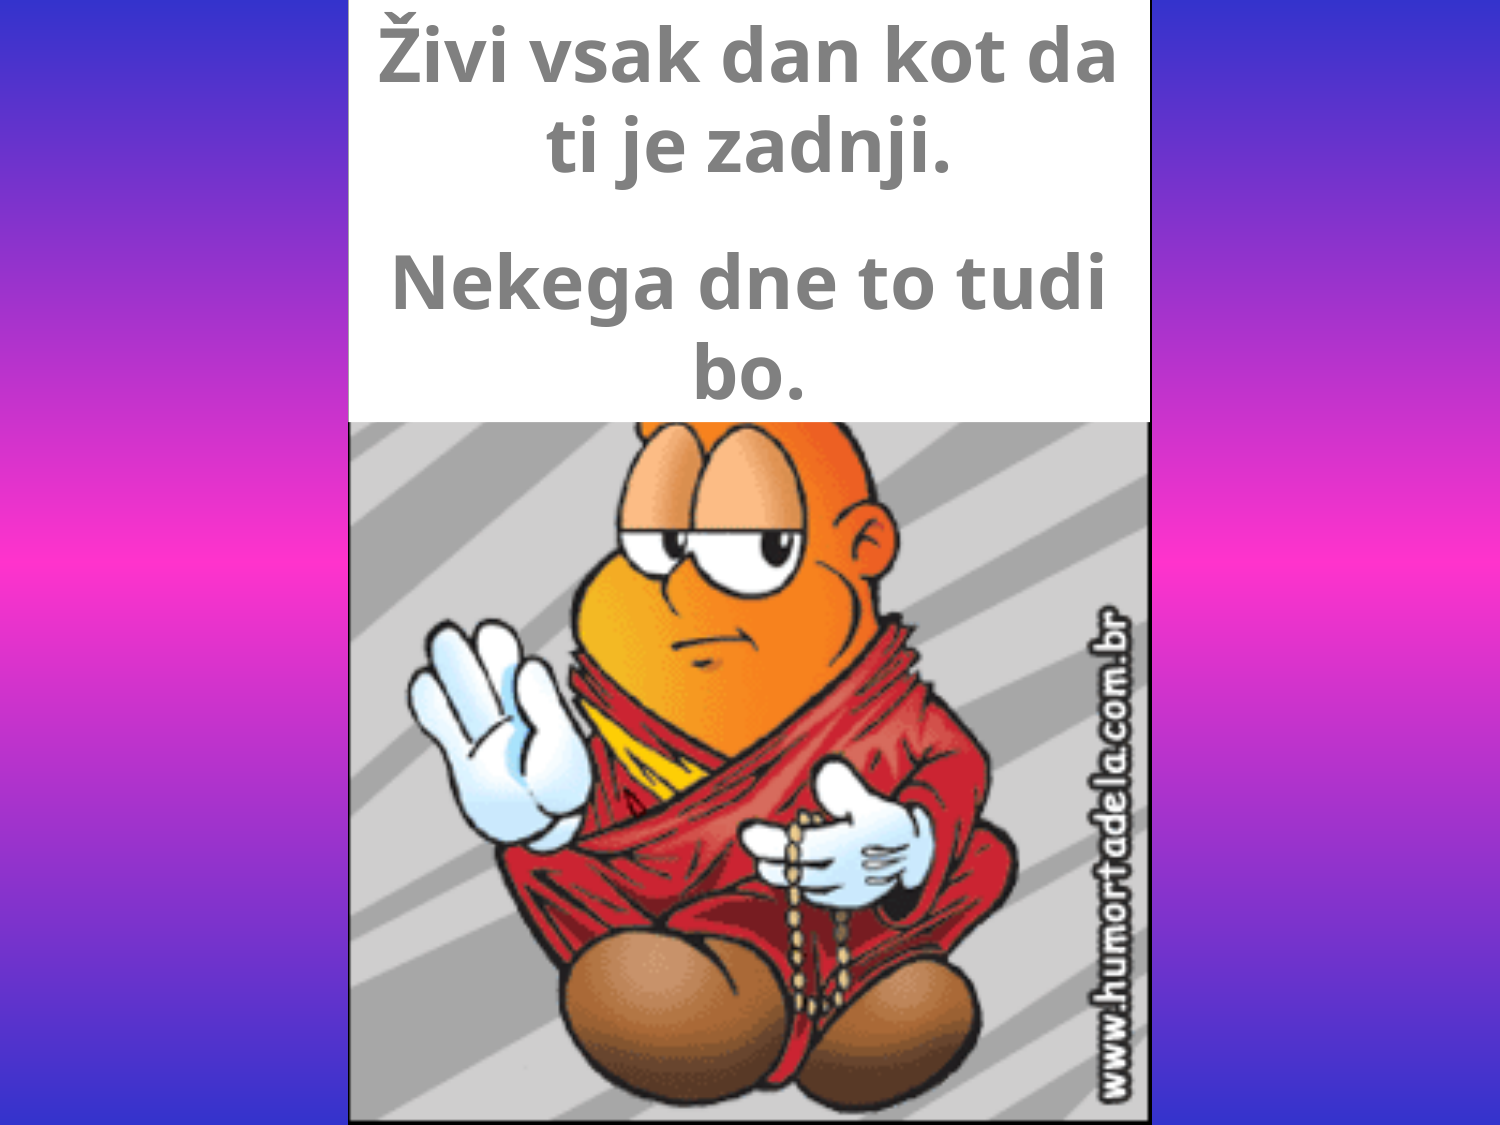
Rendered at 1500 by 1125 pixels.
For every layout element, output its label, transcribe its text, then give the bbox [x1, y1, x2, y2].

text_box Živi vsak dan kot da ti je zadnji. Nekega dne to tudi bo. [348, 0, 1150, 423]
picture [348, 0, 1152, 1125]
